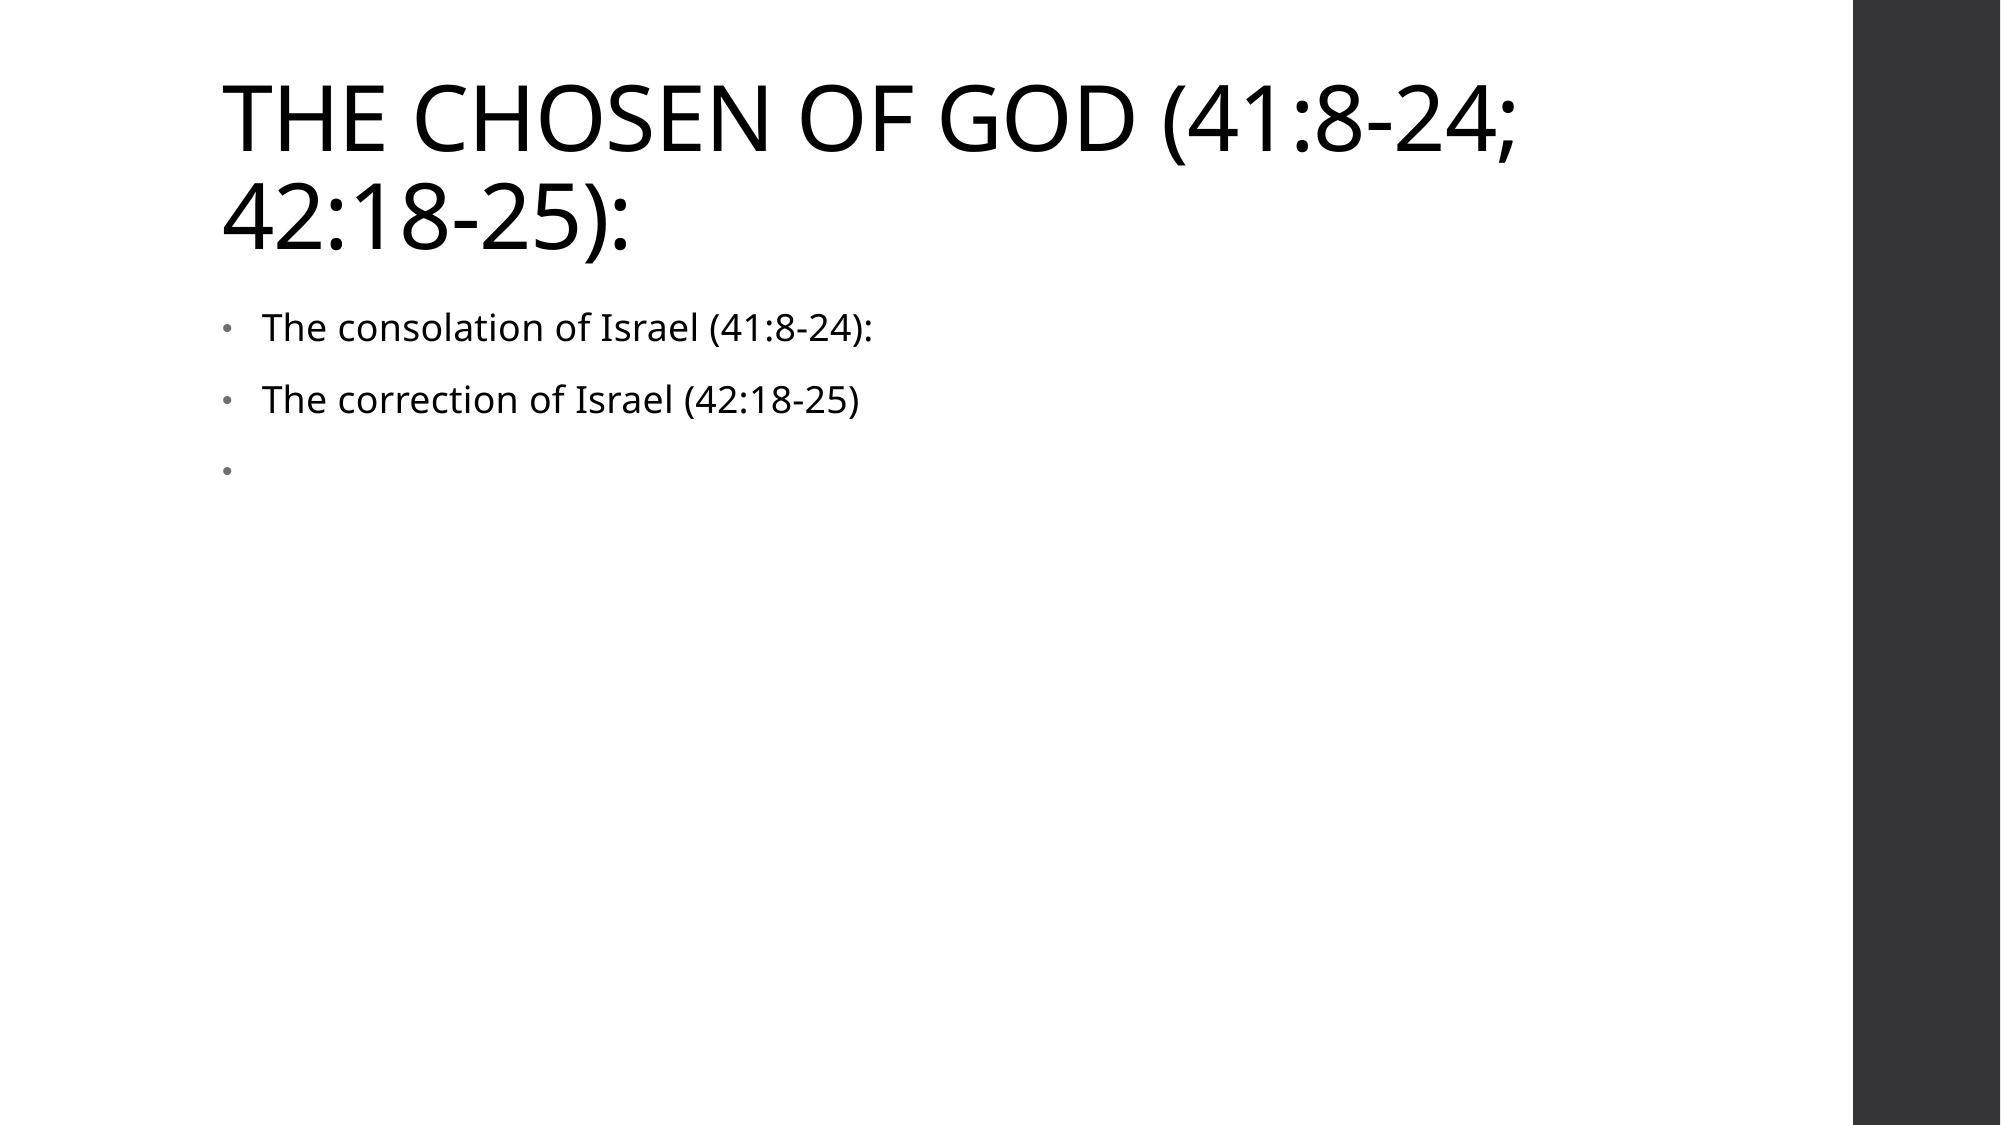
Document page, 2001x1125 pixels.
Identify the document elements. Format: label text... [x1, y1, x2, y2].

list The consolation of Israel (41:8-24): The correction of Israel (42:18-25) [206, 299, 1617, 1014]
title THE CHOSEN OF GOD (41:8-24; 42:18-25): [206, 60, 1797, 278]
